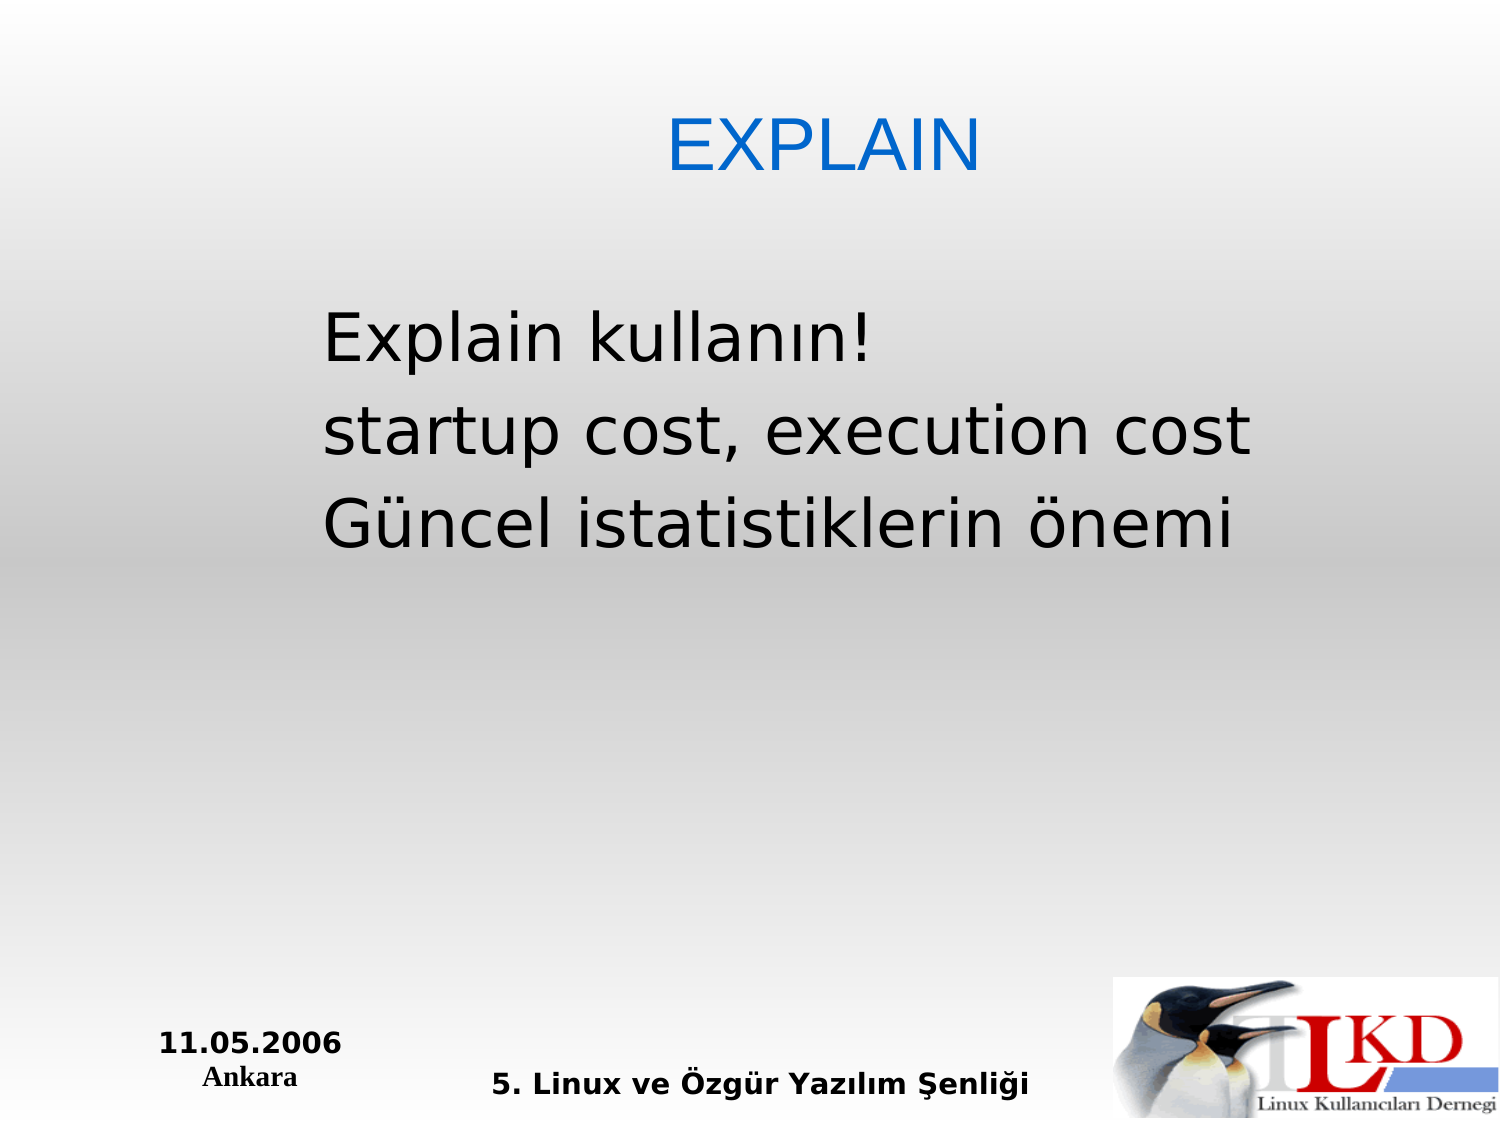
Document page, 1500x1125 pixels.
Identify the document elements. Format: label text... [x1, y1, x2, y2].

list Explain kullanın! startup cost, execution cost Güncel istatistiklerin önemi [224, 299, 1425, 975]
picture [1113, 977, 1499, 1118]
title EXPLAIN [224, 49, 1425, 238]
